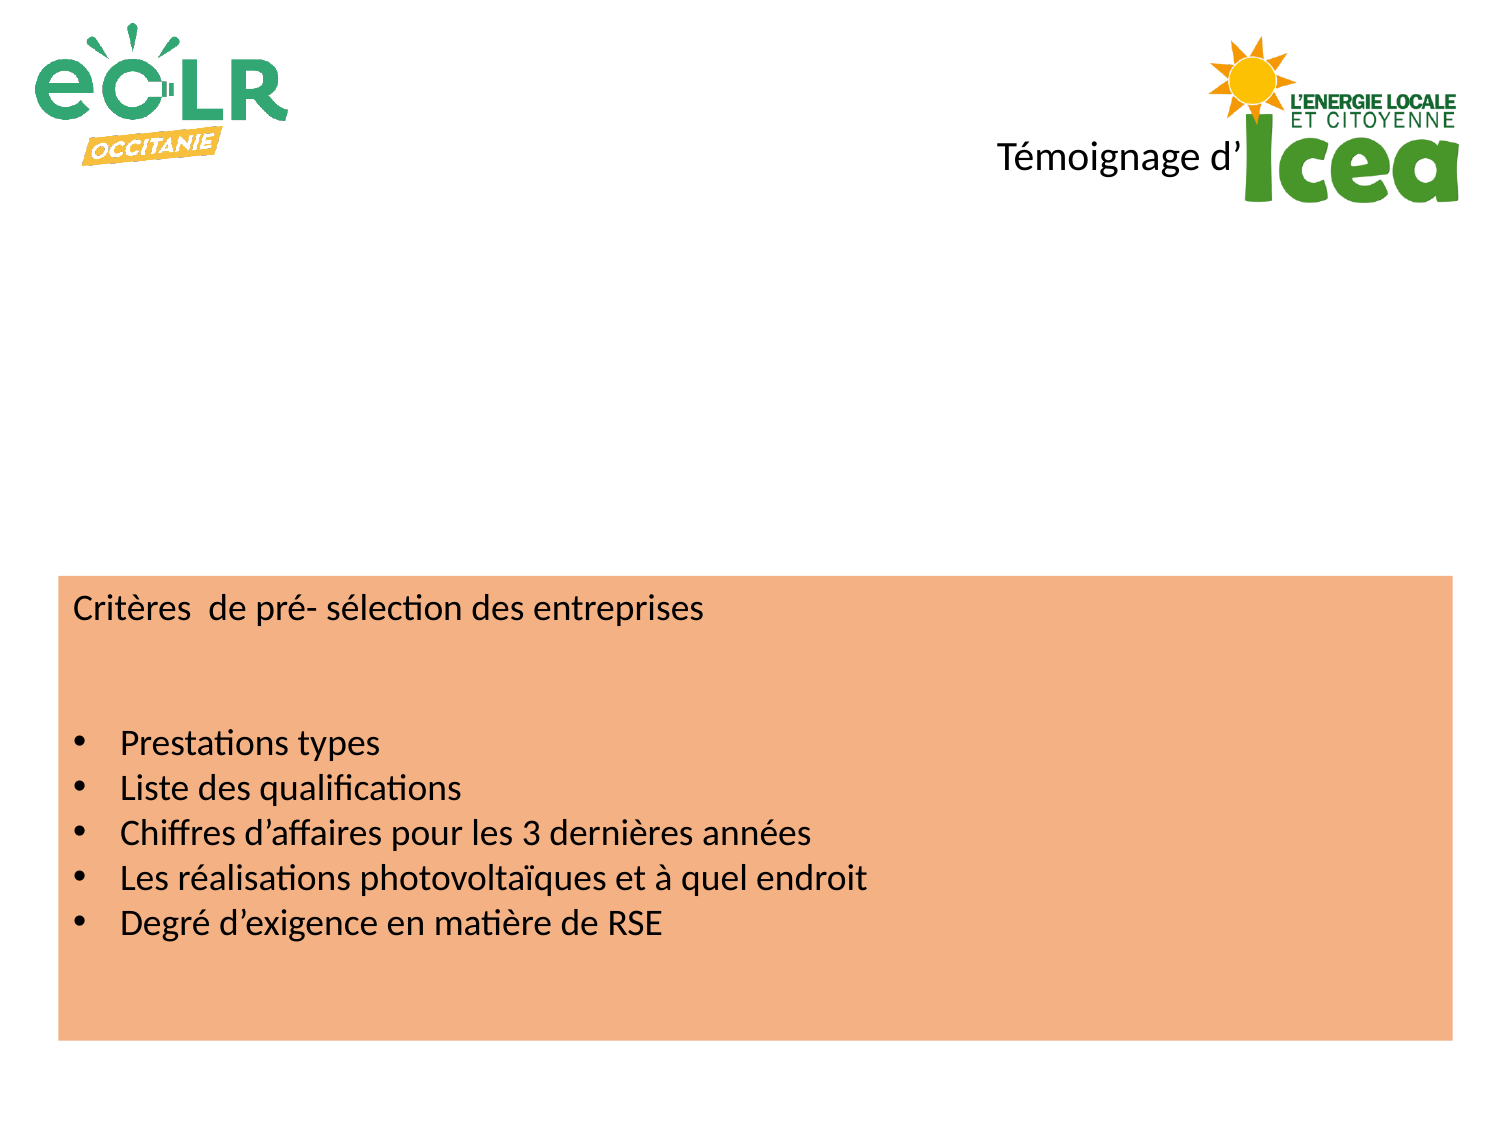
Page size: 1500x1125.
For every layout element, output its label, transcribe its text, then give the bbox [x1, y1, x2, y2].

picture [35, 23, 288, 166]
picture [1208, 36, 1459, 203]
text_box Critères de pré- sélection des entreprises Prestations types Liste des qualifications Chiffres d’affaires pour les 3 dernières années Les réalisations photovoltaïques et à quel endroit Degré d’exigence en matière de RSE [58, 575, 1453, 1041]
